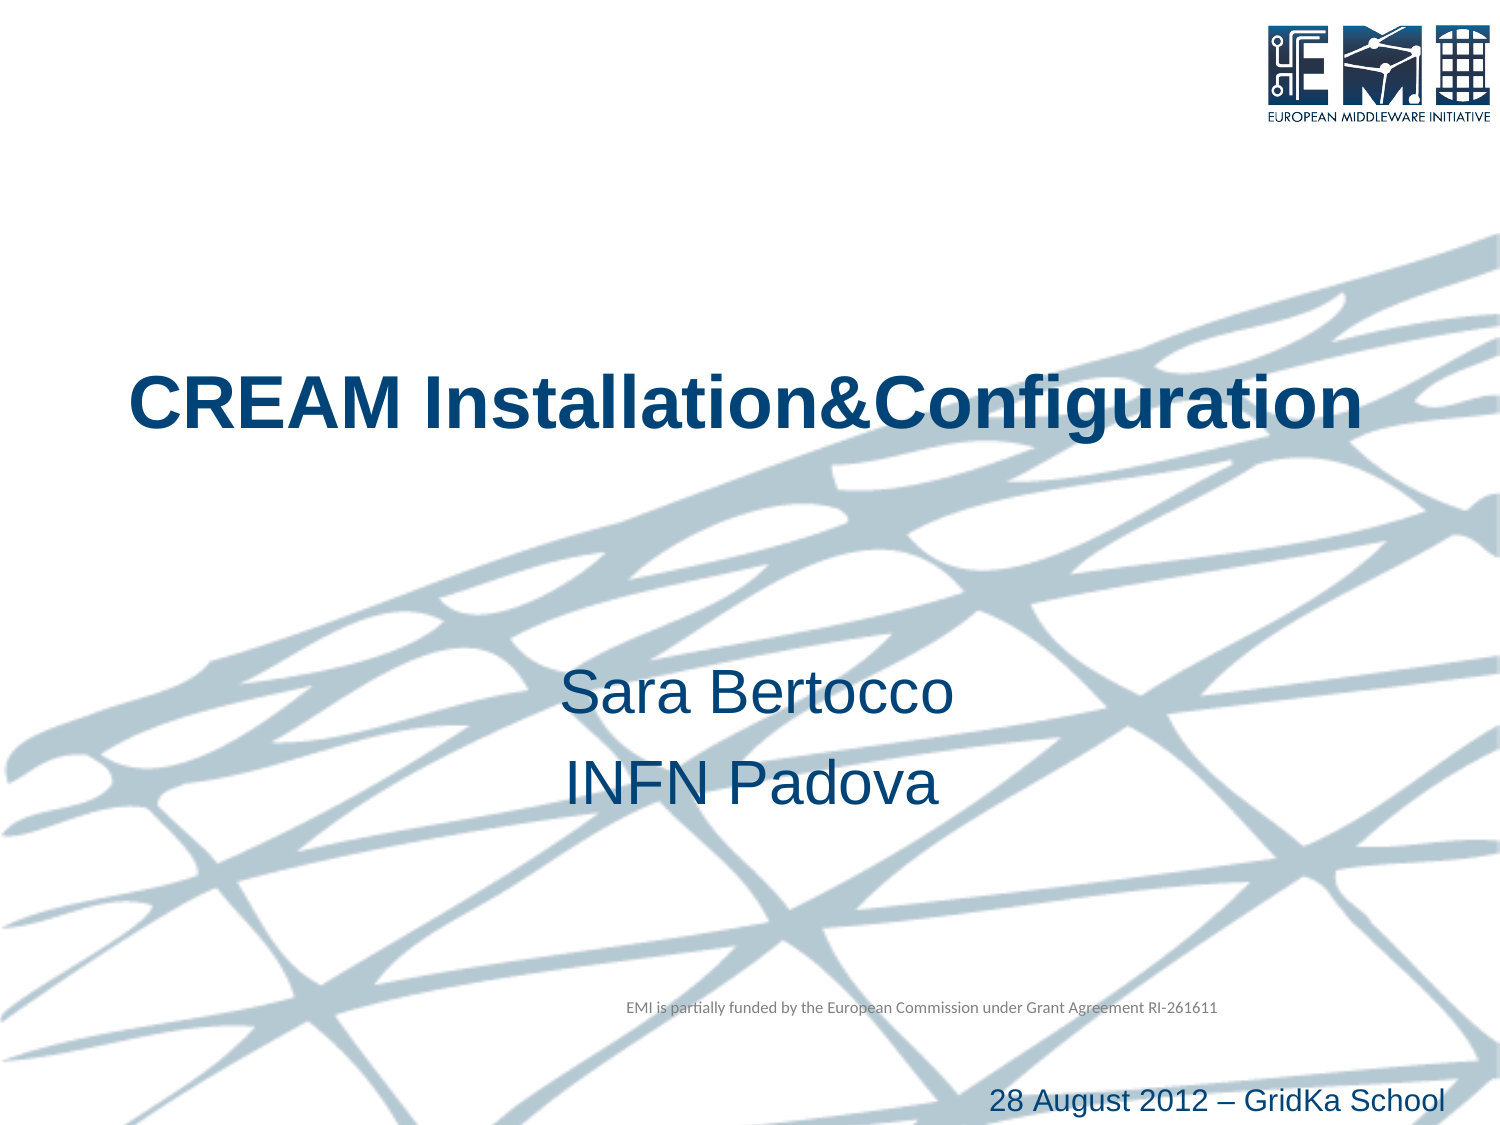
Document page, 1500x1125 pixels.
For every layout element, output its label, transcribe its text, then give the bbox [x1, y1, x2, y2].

picture [1268, 25, 1490, 122]
title CREAM Installation&Configuration [109, 345, 1385, 551]
text_box 28 August 2012 – GridKa School [974, 1072, 1500, 1125]
text_box Sara Bertocco INFN Padova [224, 643, 1280, 932]
picture [0, 233, 1500, 1125]
